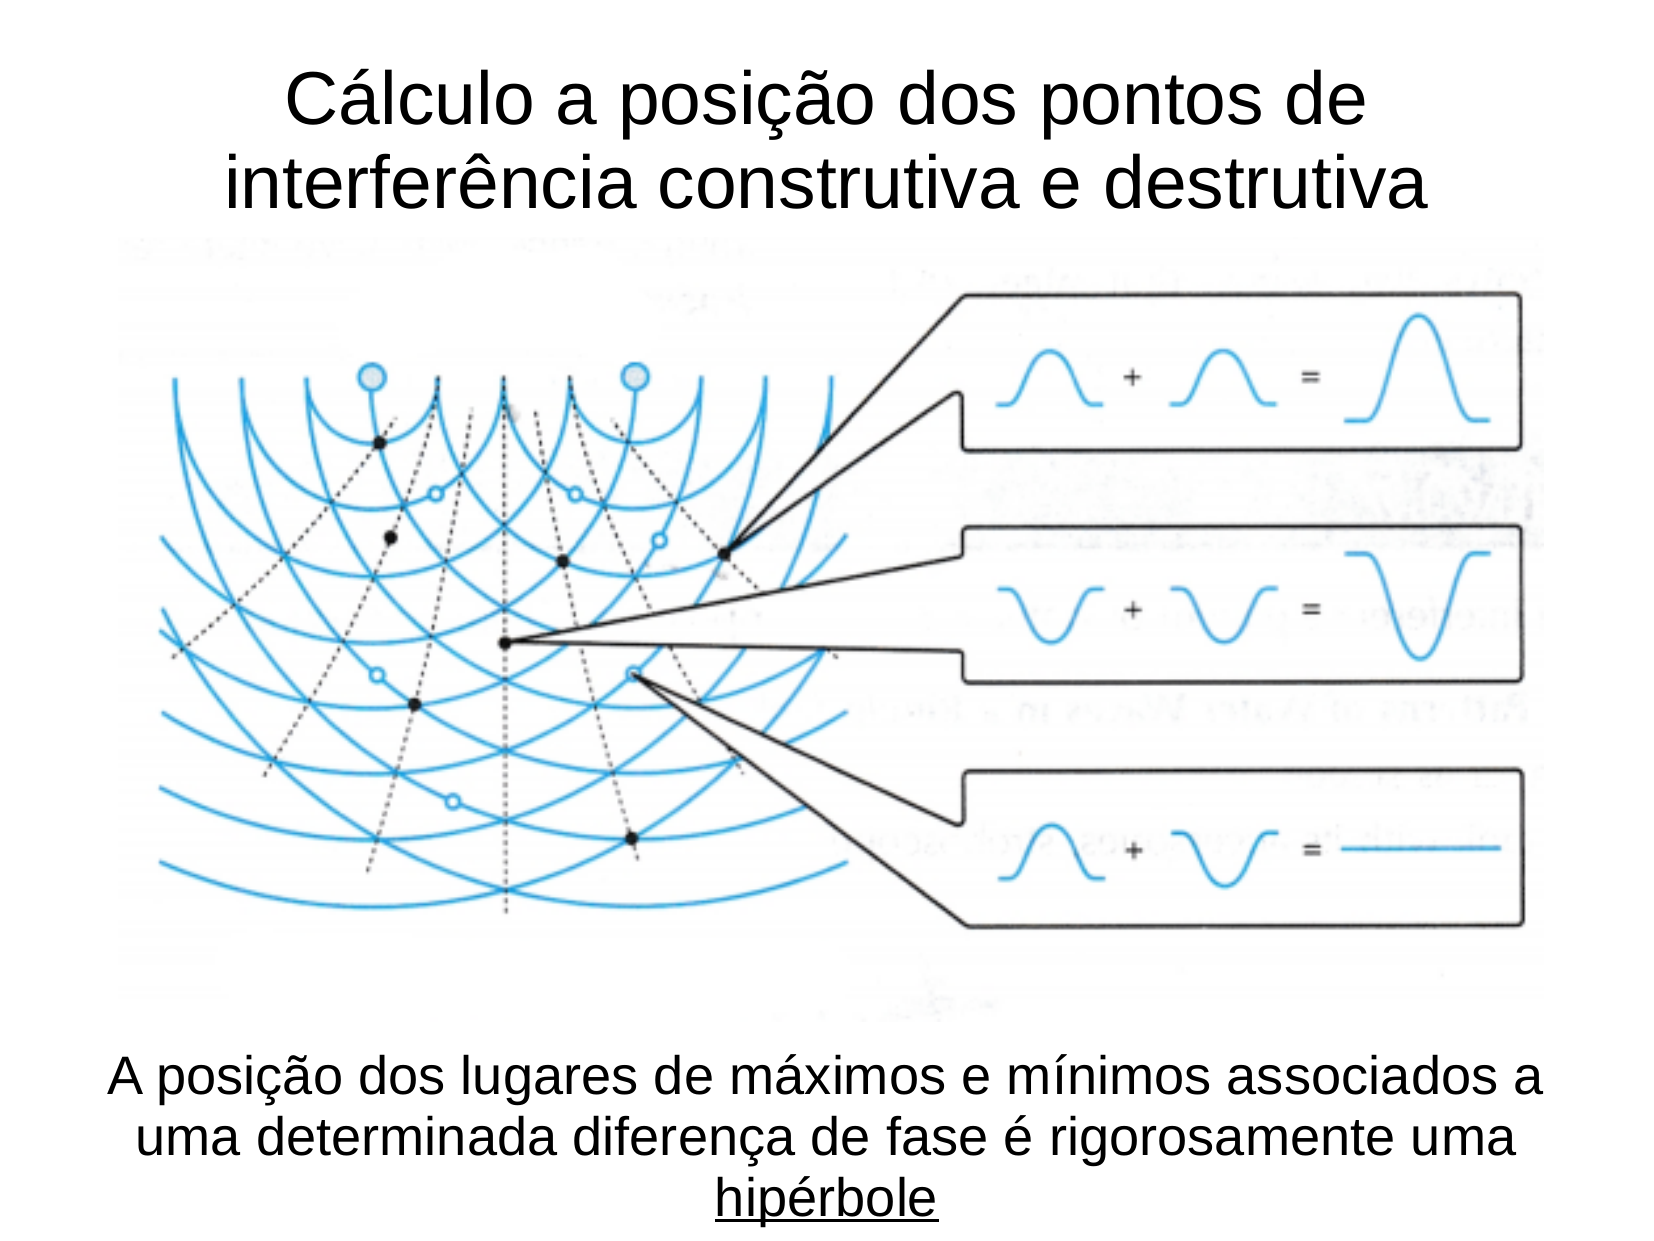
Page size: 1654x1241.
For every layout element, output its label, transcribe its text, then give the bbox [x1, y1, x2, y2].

title Cálculo a posição dos pontos de interferência construtiva e destrutiva [82, 49, 1571, 233]
picture [118, 237, 1544, 1022]
subtitle A posição dos lugares de máximos e mínimos associados a uma determinada diferença de fase é rigorosamente uma hipérbole [82, 1045, 1571, 1228]
